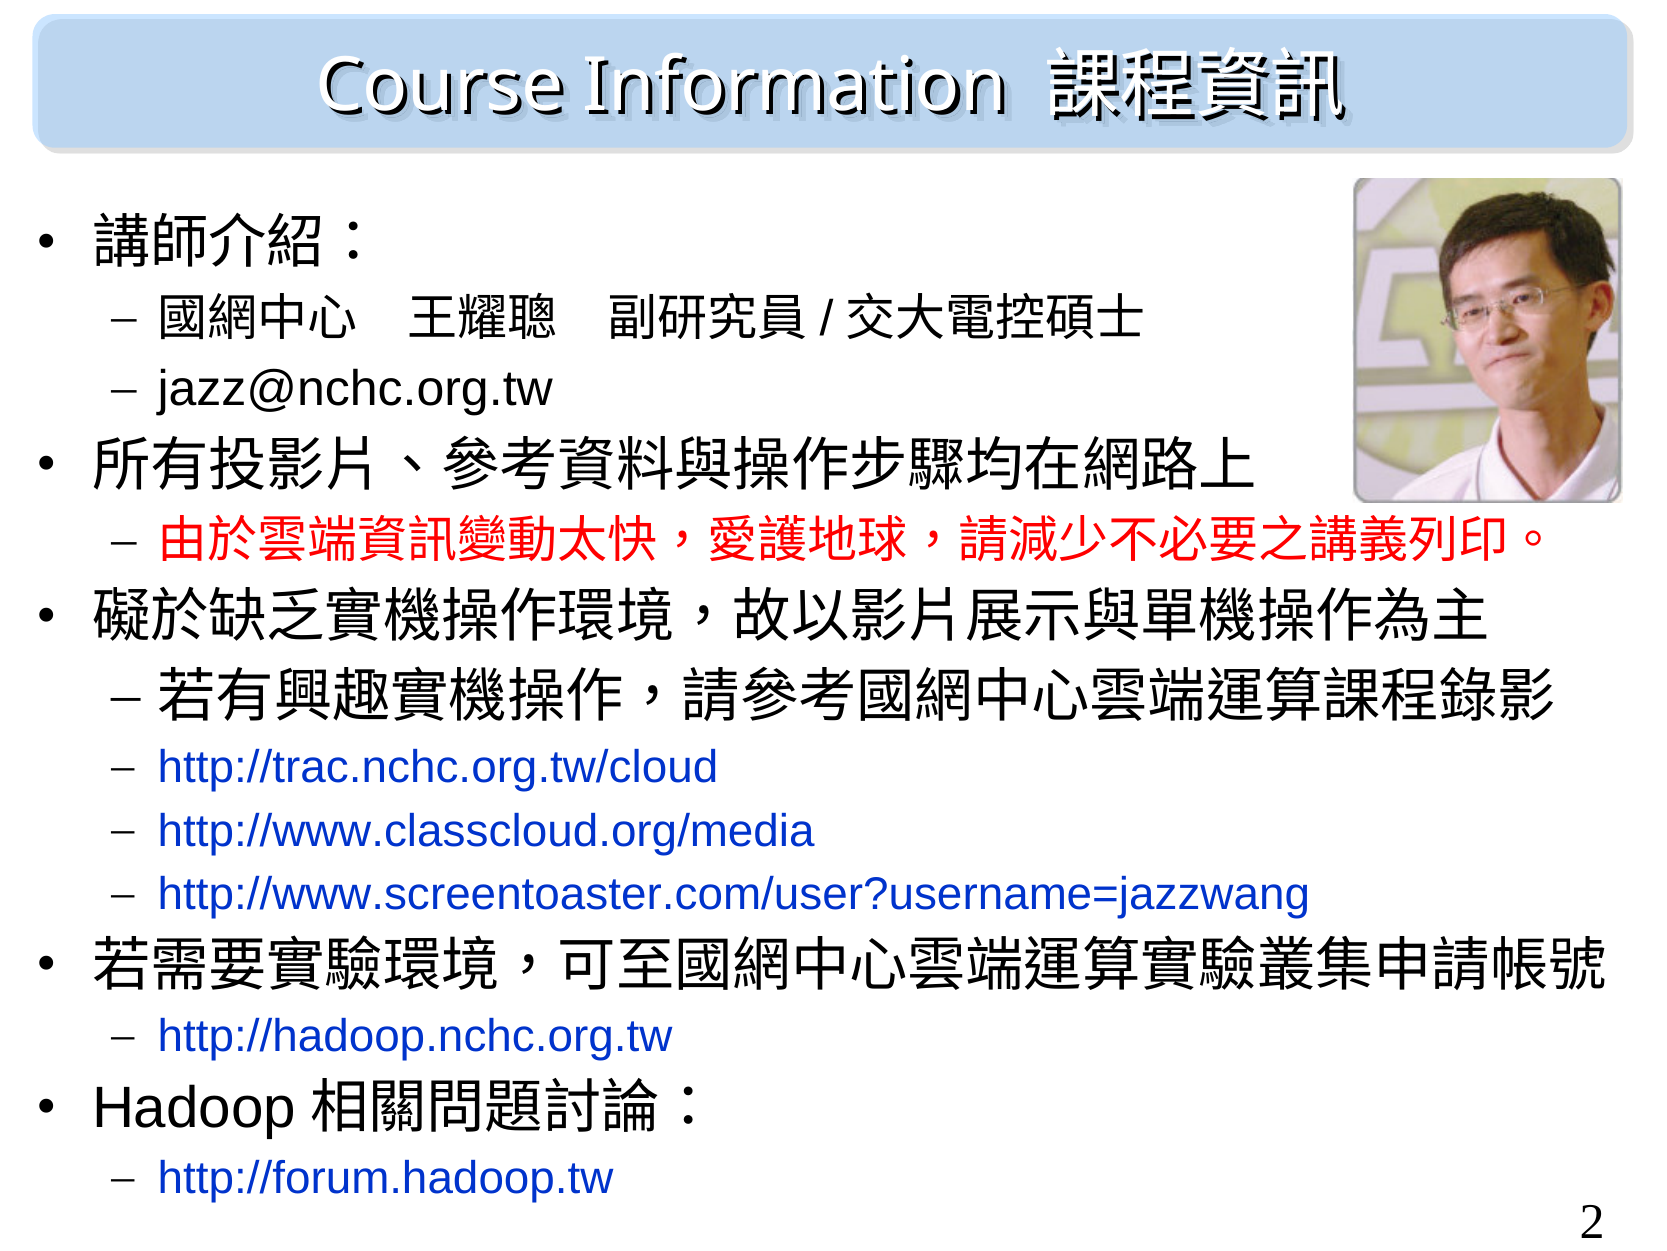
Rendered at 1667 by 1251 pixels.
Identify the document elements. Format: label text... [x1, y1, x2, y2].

list 講師介紹： 國網中心 王耀聰 副研究員/交大電控碩士 jazz@nchc.org.tw 所有投影片、參考資料與操作步驟均在網路上 由於雲端資訊變動太快，愛護地球，請減少不必要之講義列印。 礙於缺乏實機操作環境，故以影片展示與單機操作為主 若有興趣實機操作，請參考國網中心雲端運算課程錄影 http://trac.nchc.org.tw/cloud http://www.classcloud.org/media http://www.screentoaster.com/user?username=jazzwang 若需要實驗環境，可至國網中心雲端運算實驗叢集申請帳號 http://hadoop.nchc.org.tw Hadoop相關問題討論： http://forum.hadoop.tw [36, 206, 1619, 1211]
picture [1352, 178, 1623, 503]
text_box Course Information 課程資訊 [32, 14, 1628, 148]
